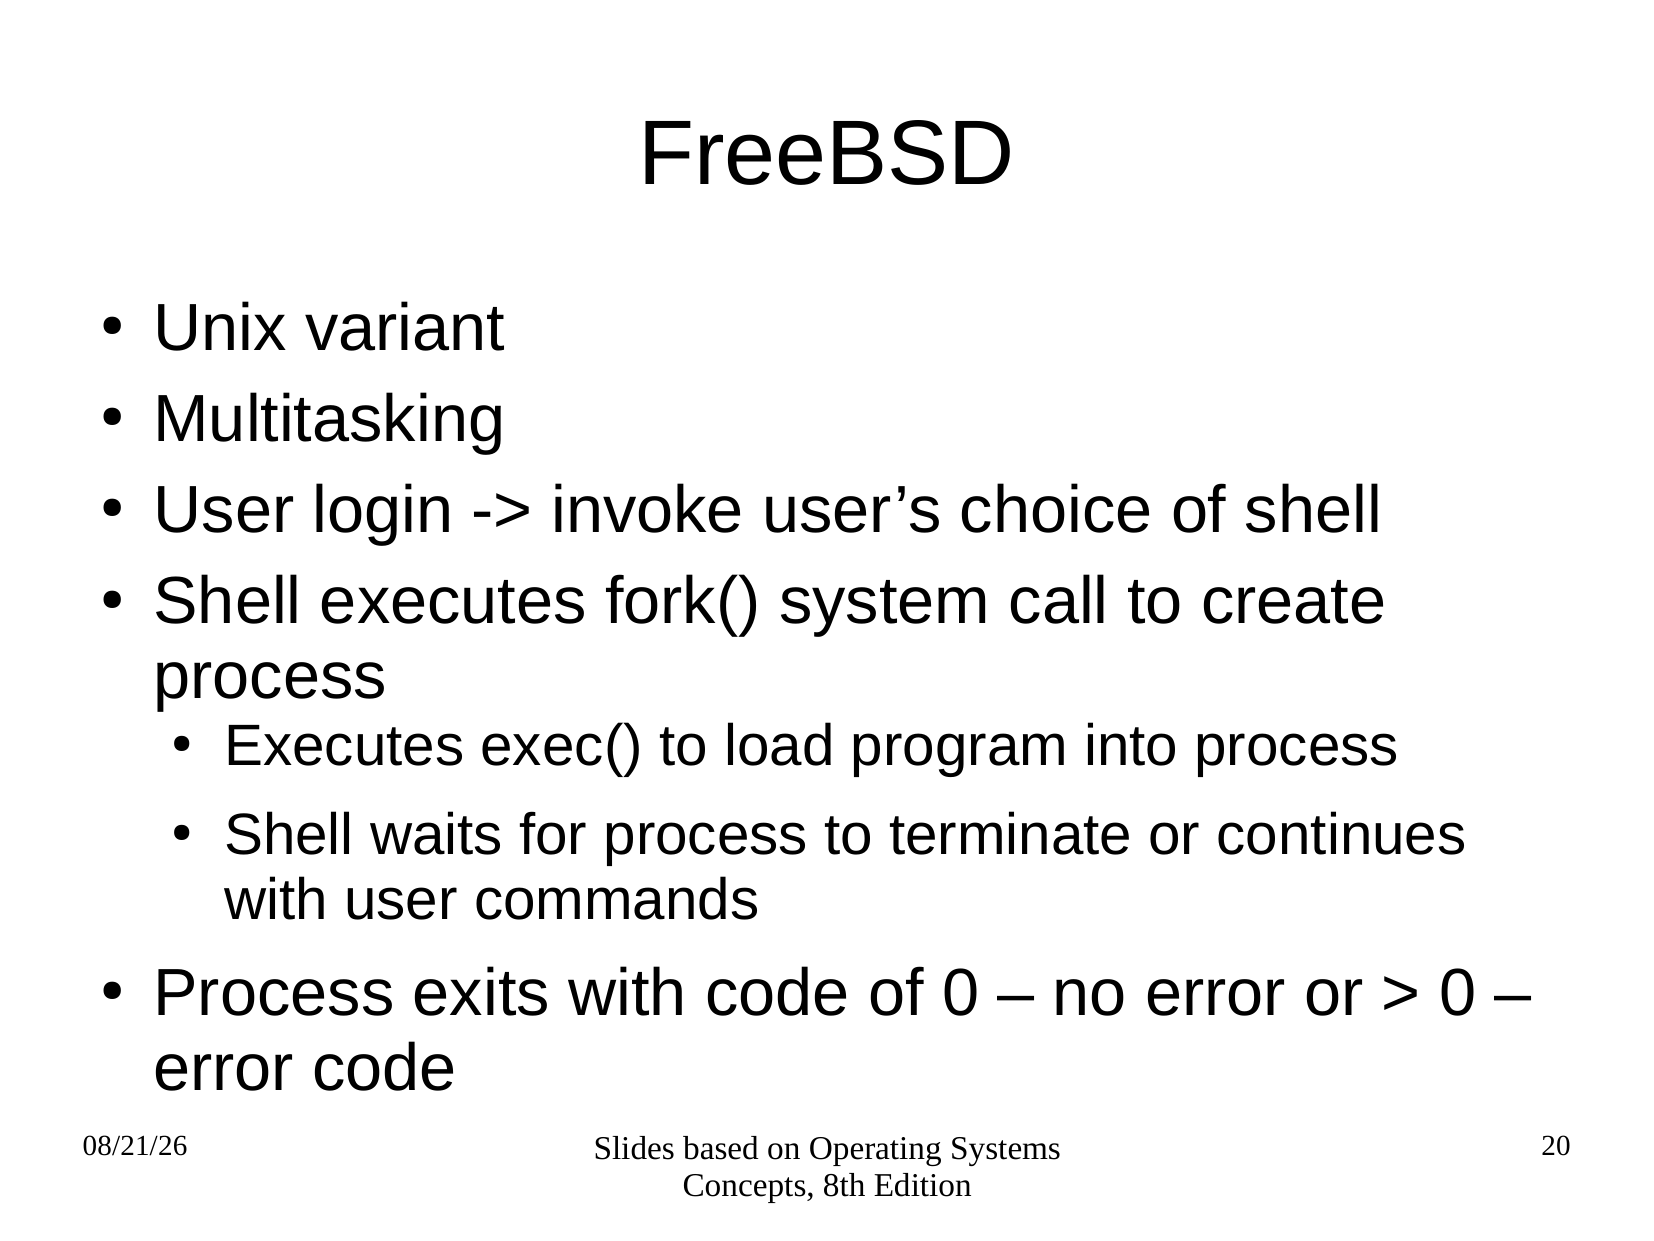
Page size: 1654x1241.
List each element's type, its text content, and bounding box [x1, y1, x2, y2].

title FreeBSD [82, 49, 1571, 257]
list Unix variant Multitasking User login -> invoke user’s choice of shell Shell executes fork() system call to create process Executes exec() to load program into process Shell waits for process to terminate or continues with user commands Process exits with code of 0 – no error or > 0 – error code [82, 290, 1571, 1109]
